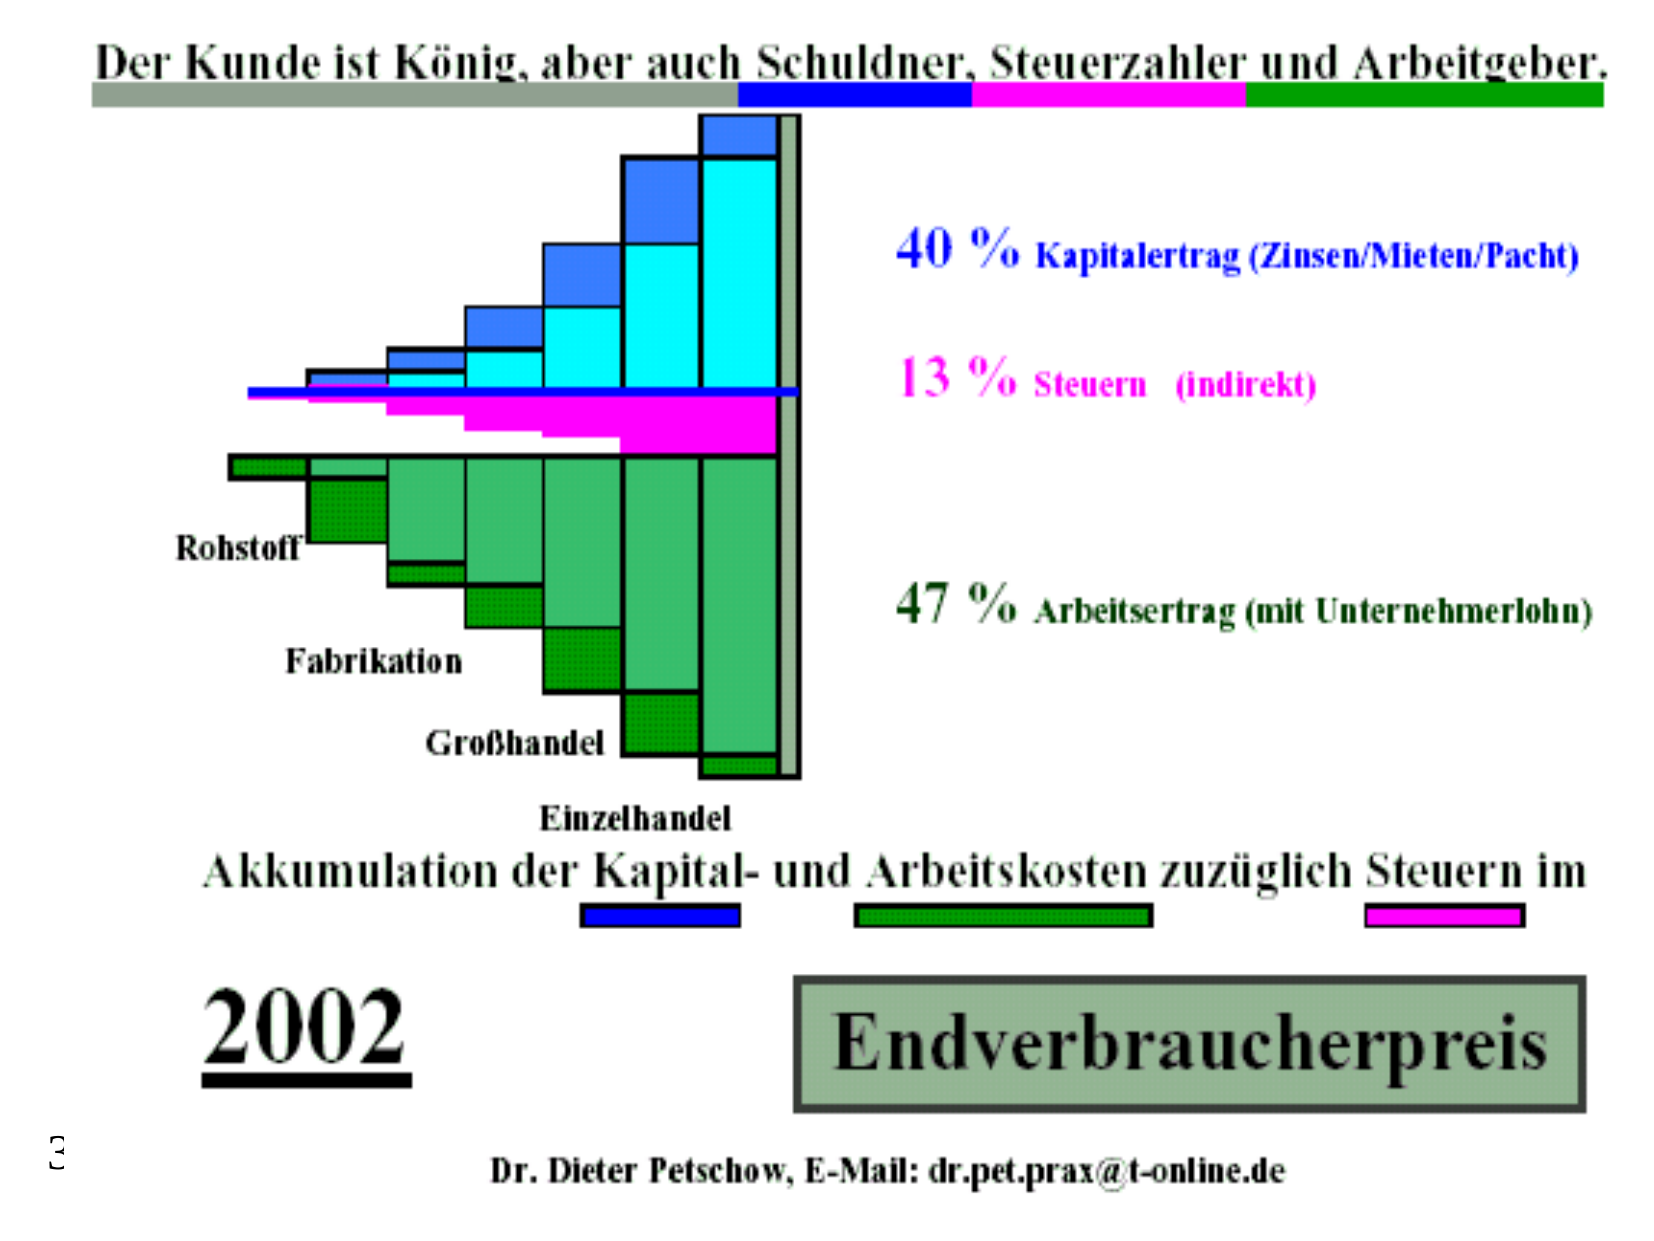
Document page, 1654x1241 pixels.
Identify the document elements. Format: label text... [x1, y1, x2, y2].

text_box <Nummer> [47, 1119, 64, 1180]
picture [64, 14, 1625, 1212]
